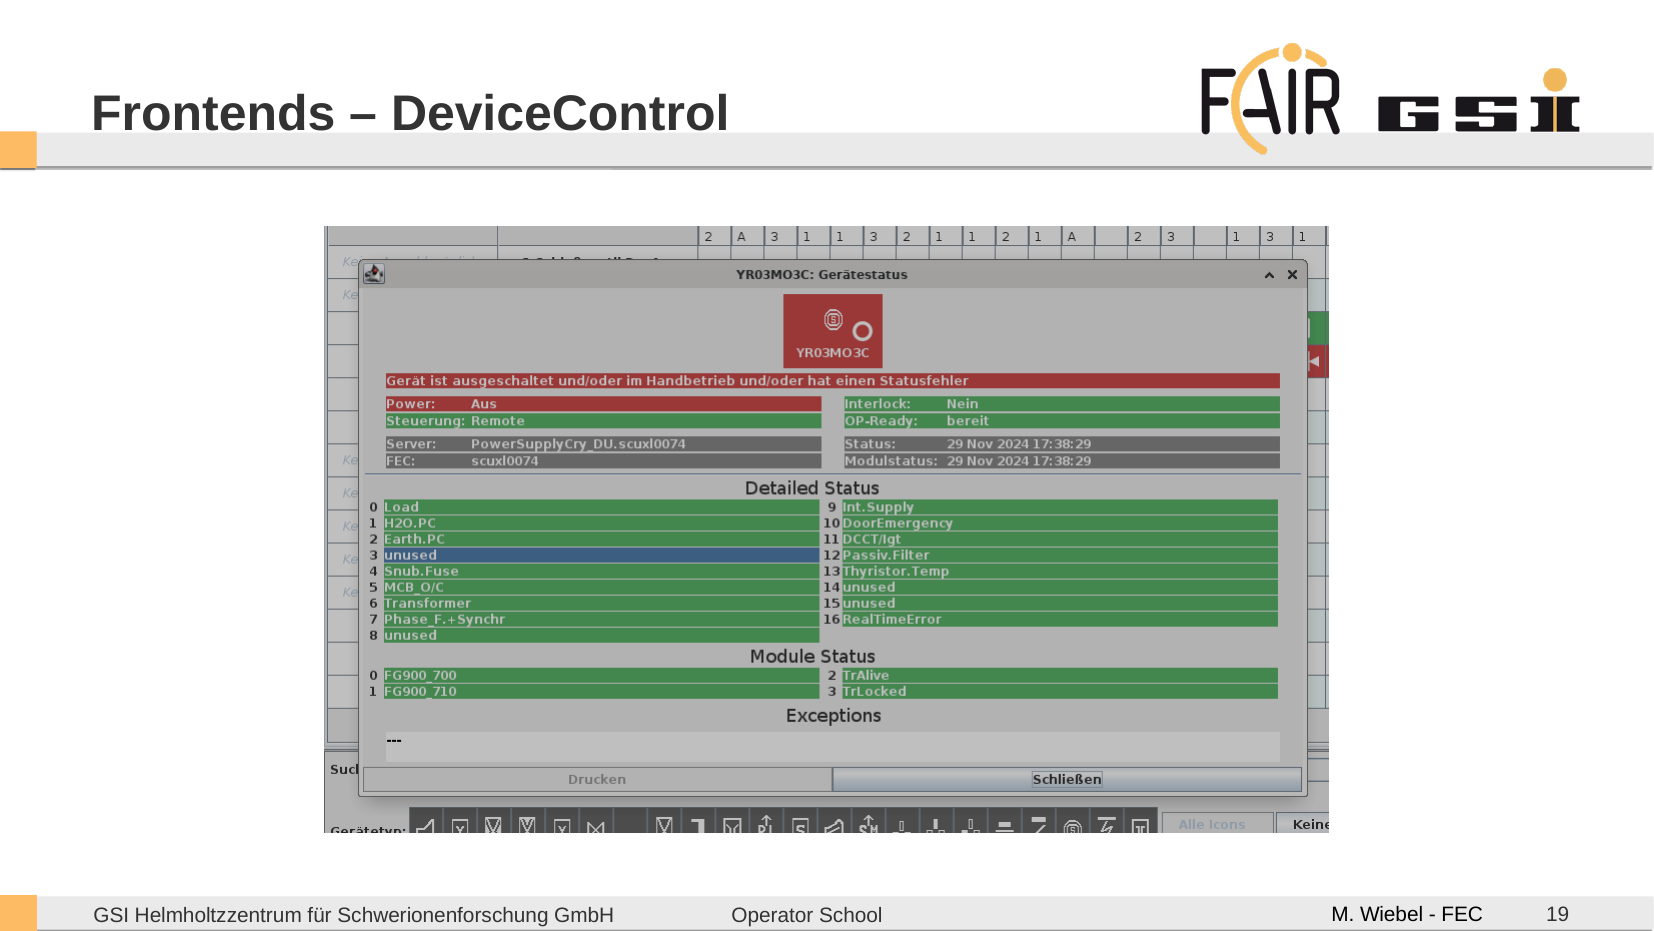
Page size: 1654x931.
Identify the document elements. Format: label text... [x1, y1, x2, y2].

picture [1200, 40, 1341, 157]
picture [1376, 65, 1581, 132]
picture [324, 226, 1329, 833]
title Frontends – DeviceControl [76, 41, 1288, 149]
